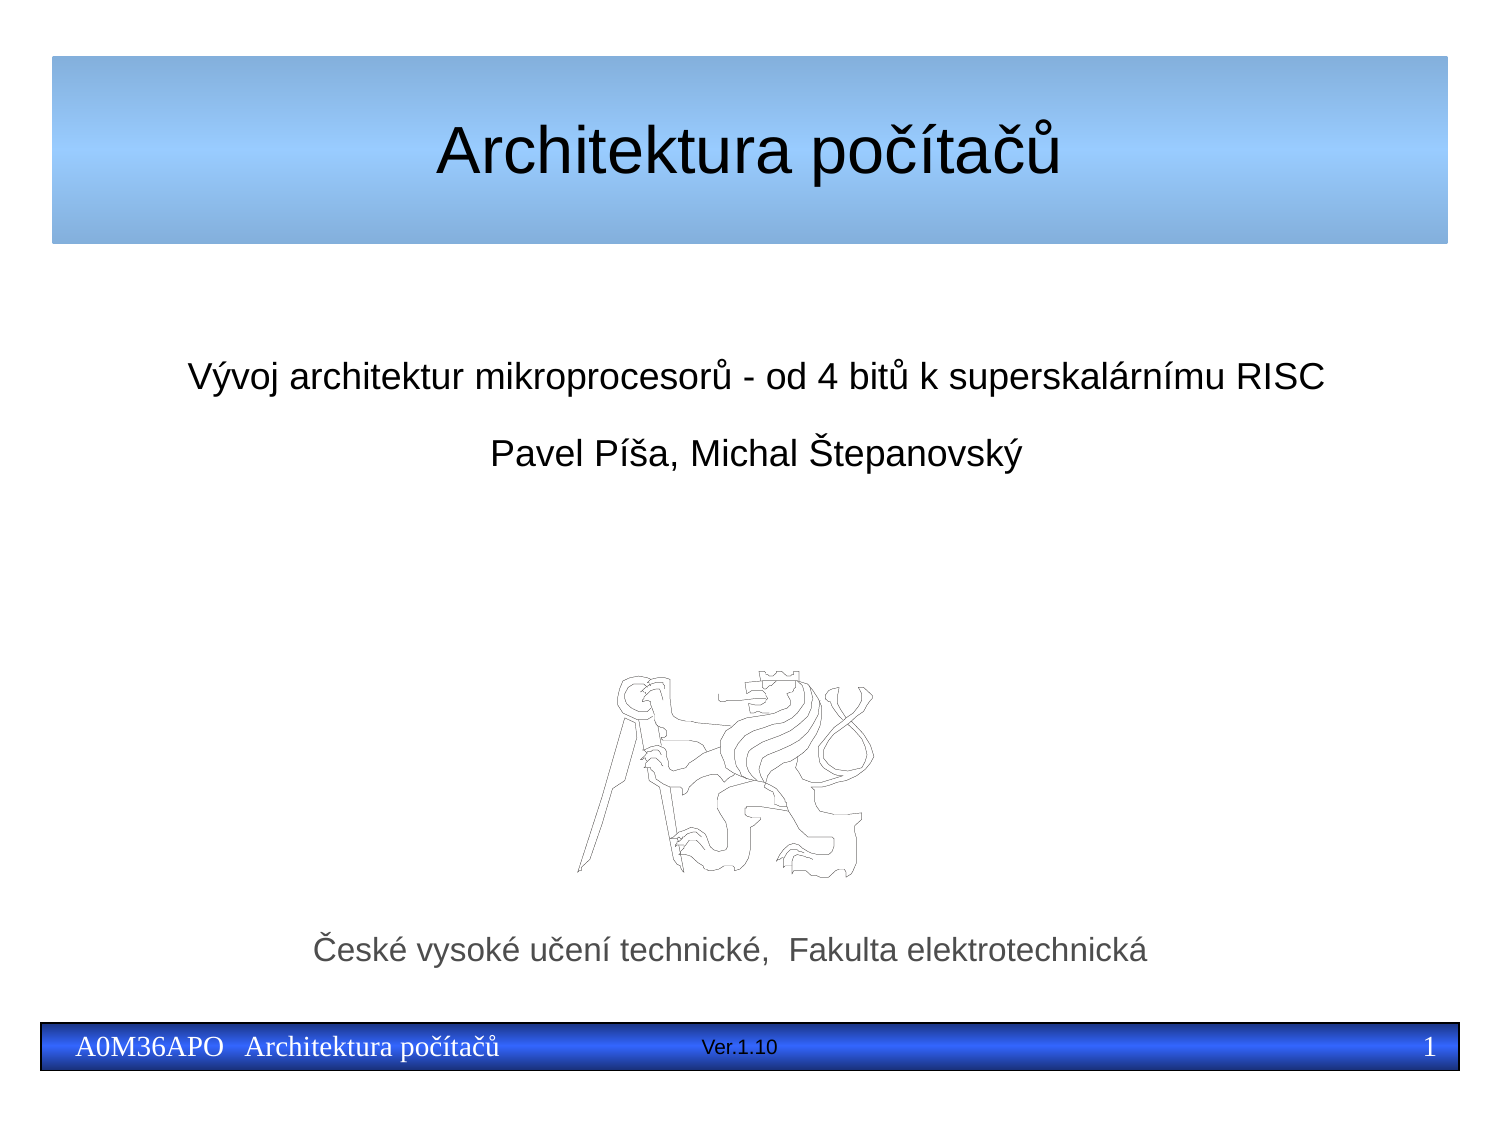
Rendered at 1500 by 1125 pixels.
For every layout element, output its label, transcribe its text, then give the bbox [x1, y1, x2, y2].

text_box České vysoké učení technické, Fakulta elektrotechnická [298, 920, 1202, 977]
text_box Ver.1.10 [686, 1028, 805, 1065]
title Architektura počítačů [52, 56, 1448, 244]
chart [574, 668, 879, 884]
text_box Vývoj architektur mikroprocesorů - od 4 bitů k superskalárnímu RISC Pavel Píša, Michal Štepanovský [53, 344, 1447, 482]
